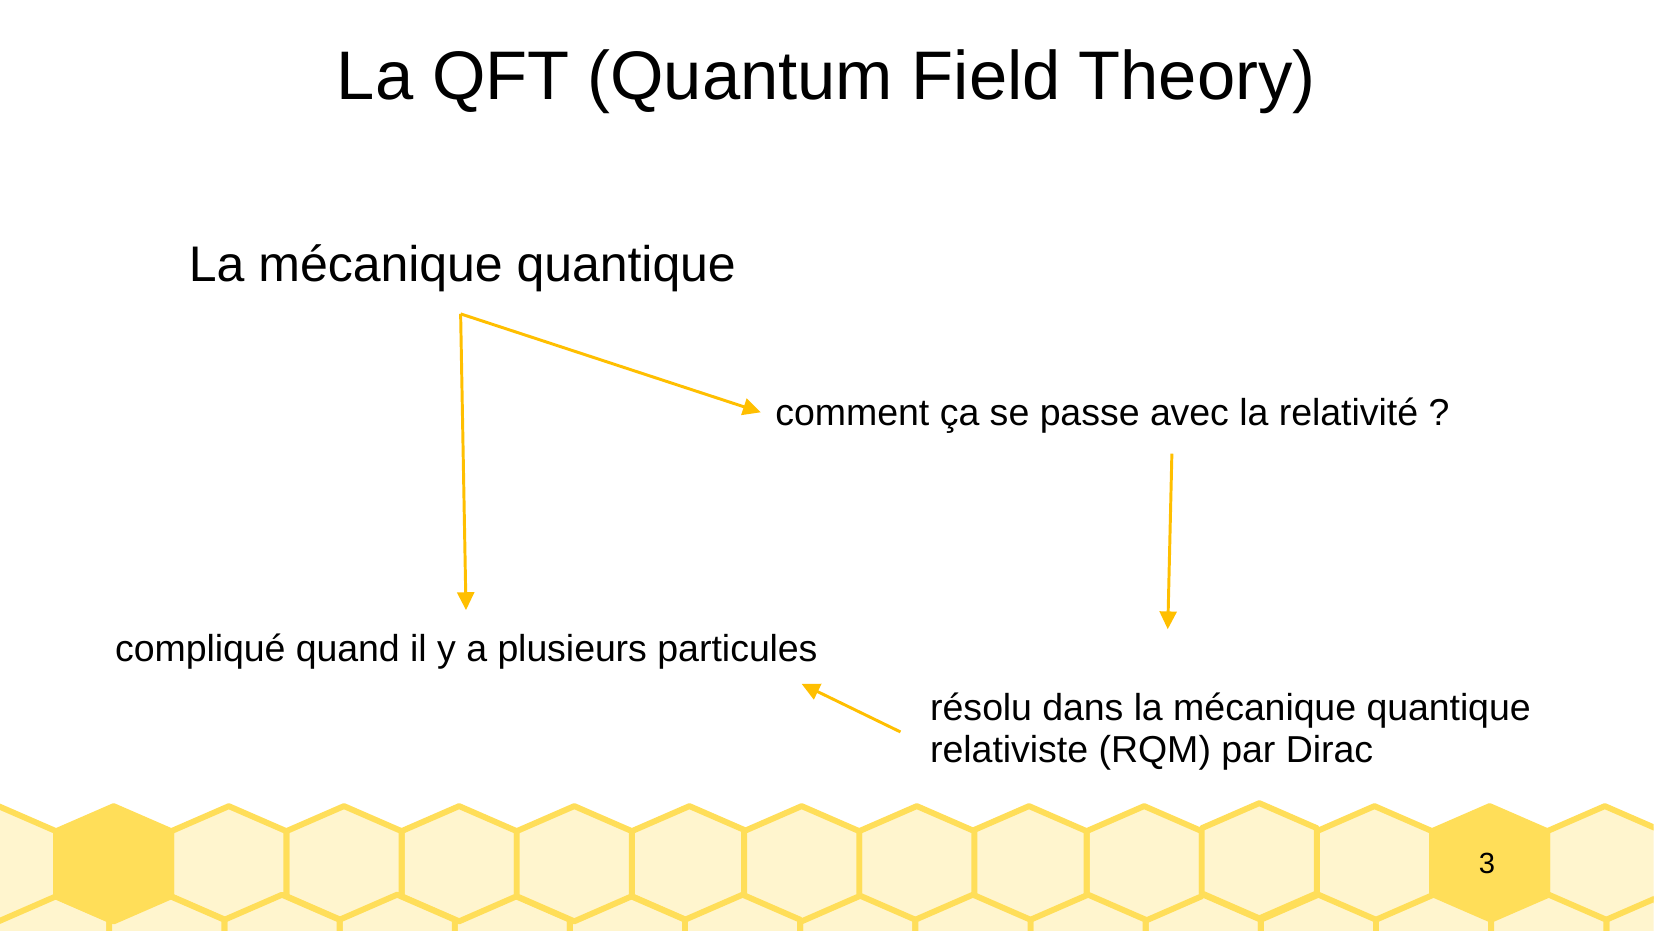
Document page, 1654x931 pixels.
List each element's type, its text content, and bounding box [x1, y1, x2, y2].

text_box comment ça se passe avec la relativité ? [760, 383, 1536, 441]
text_box compliqué quand il y a plusieurs particules [29, 620, 833, 677]
text_box résolu dans la mécanique quantique relativiste (RQM) par Dirac [915, 679, 1546, 778]
list La mécanique quantique [118, 236, 804, 314]
title La QFT (Quantum Field Theory) [82, 37, 1571, 193]
